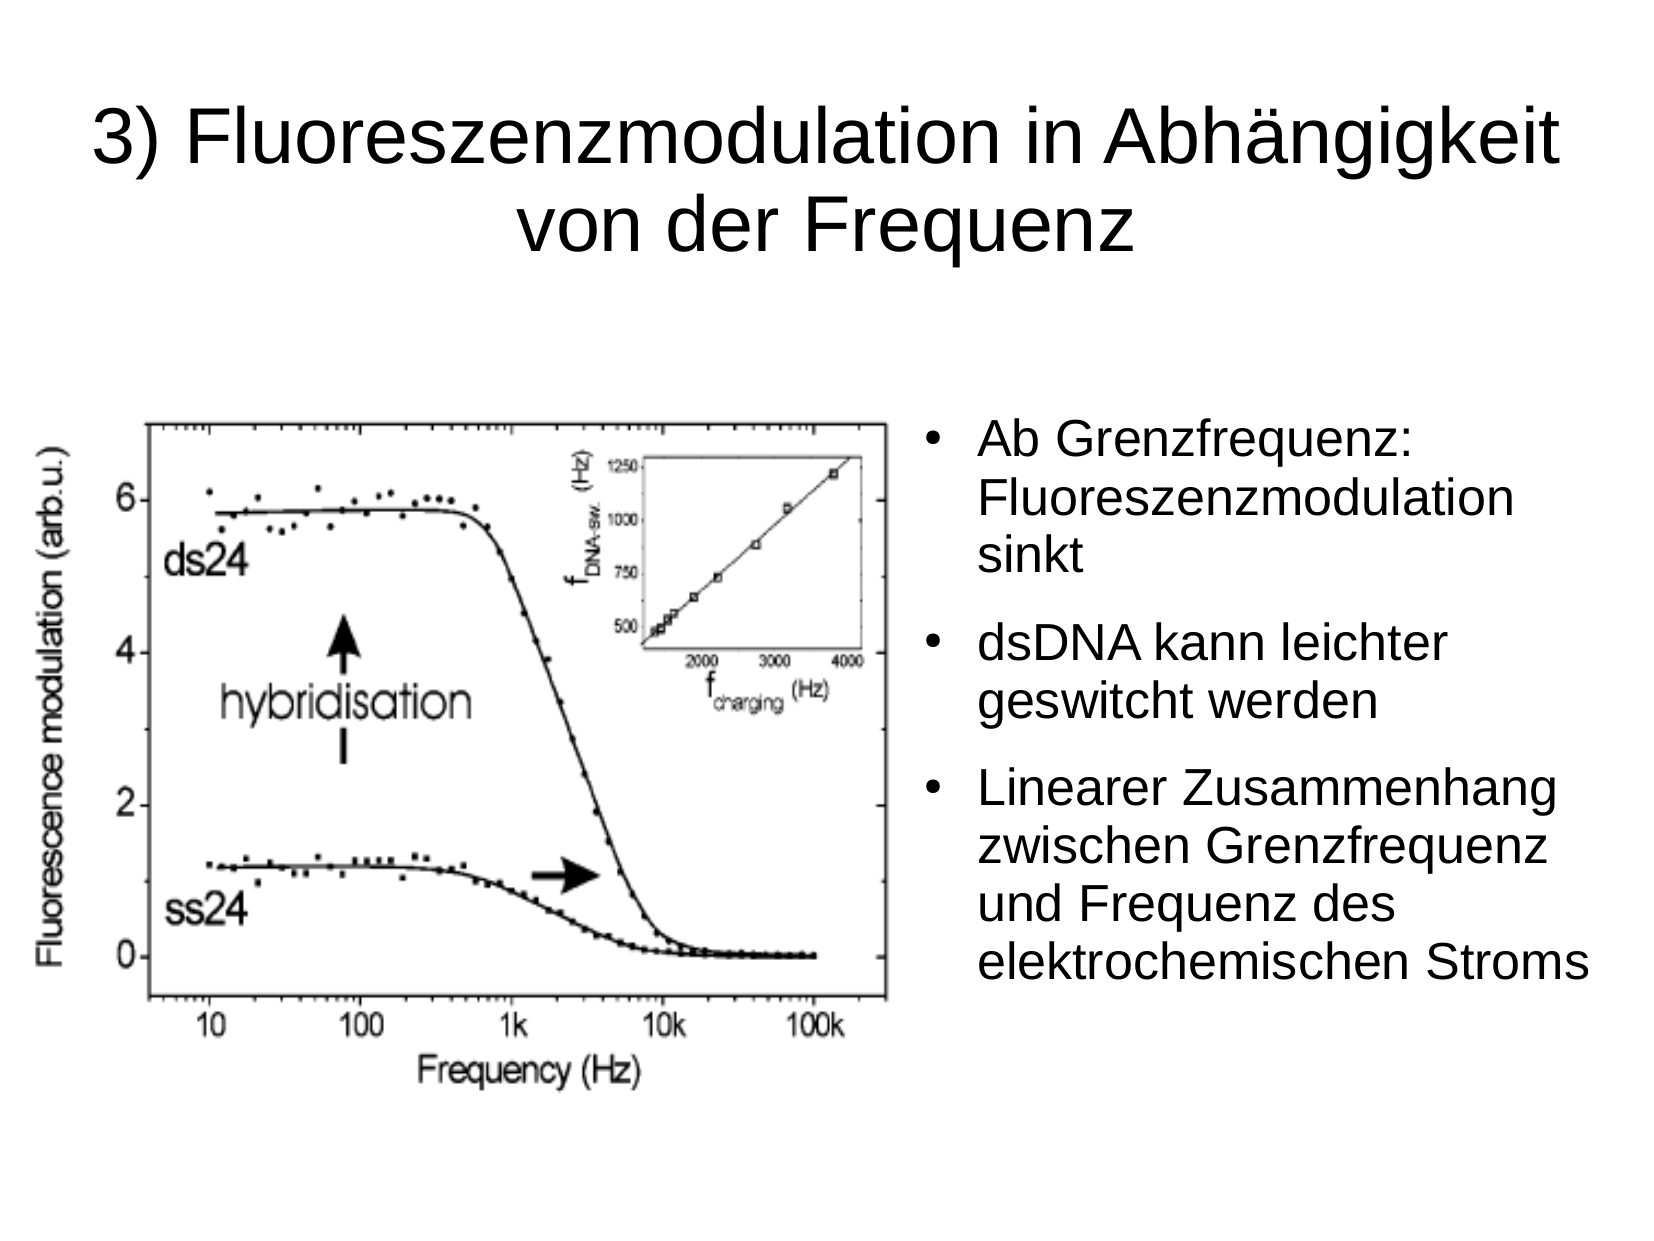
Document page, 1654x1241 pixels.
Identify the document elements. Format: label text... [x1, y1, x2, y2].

title 3) Fluoreszenzmodulation in Abhängigkeit von der Frequenz [82, 76, 1571, 284]
picture [23, 350, 922, 1123]
list Ab Grenzfrequenz: Fluoreszenzmodulation sinkt dsDNA kann leichter geswitcht werden Linearer Zusammenhang zwischen Grenzfrequenz und Frequenz des elektrochemischen Stroms [906, 409, 1633, 1229]
